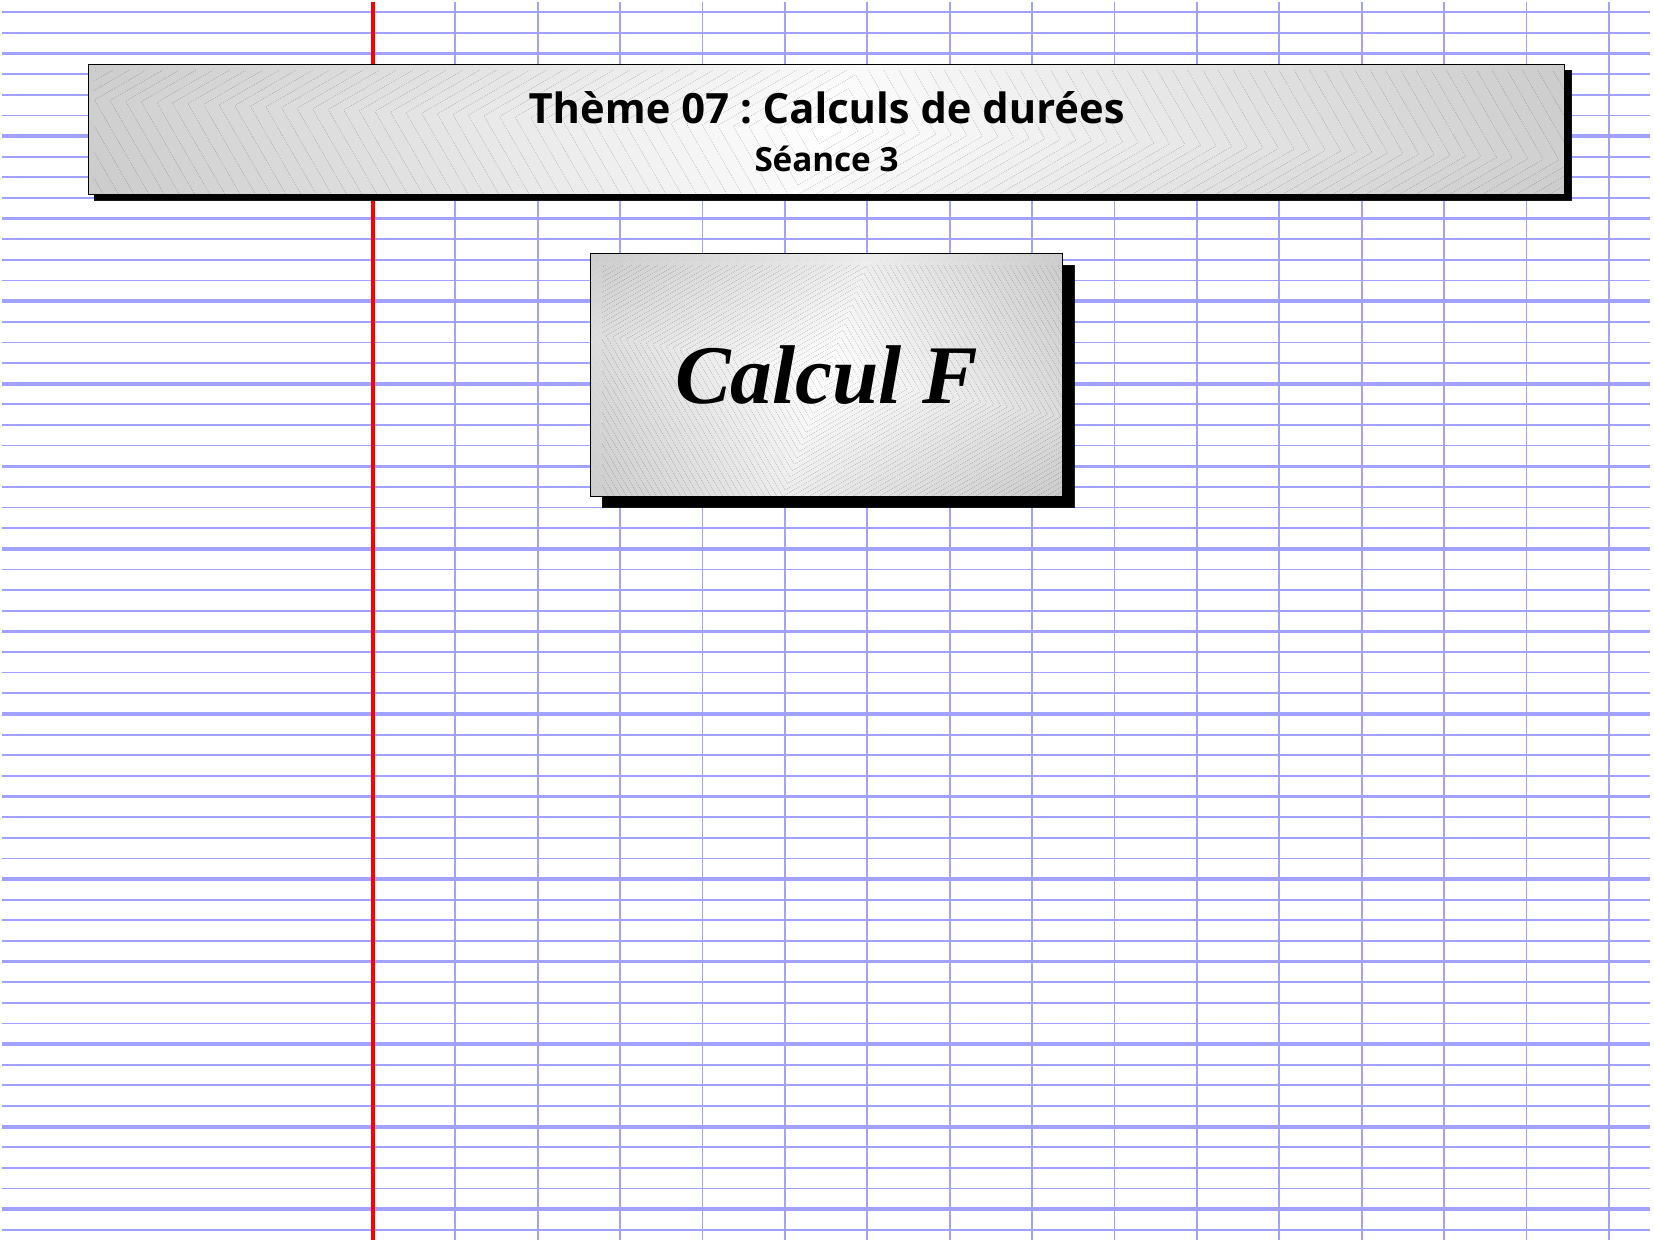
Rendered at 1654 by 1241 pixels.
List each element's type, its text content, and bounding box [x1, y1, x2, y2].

text_box Thème 07 : Calculs de durées Séance 3 [88, 64, 1565, 195]
picture [0, 0, 1654, 1241]
text_box Calcul F [590, 253, 1063, 497]
